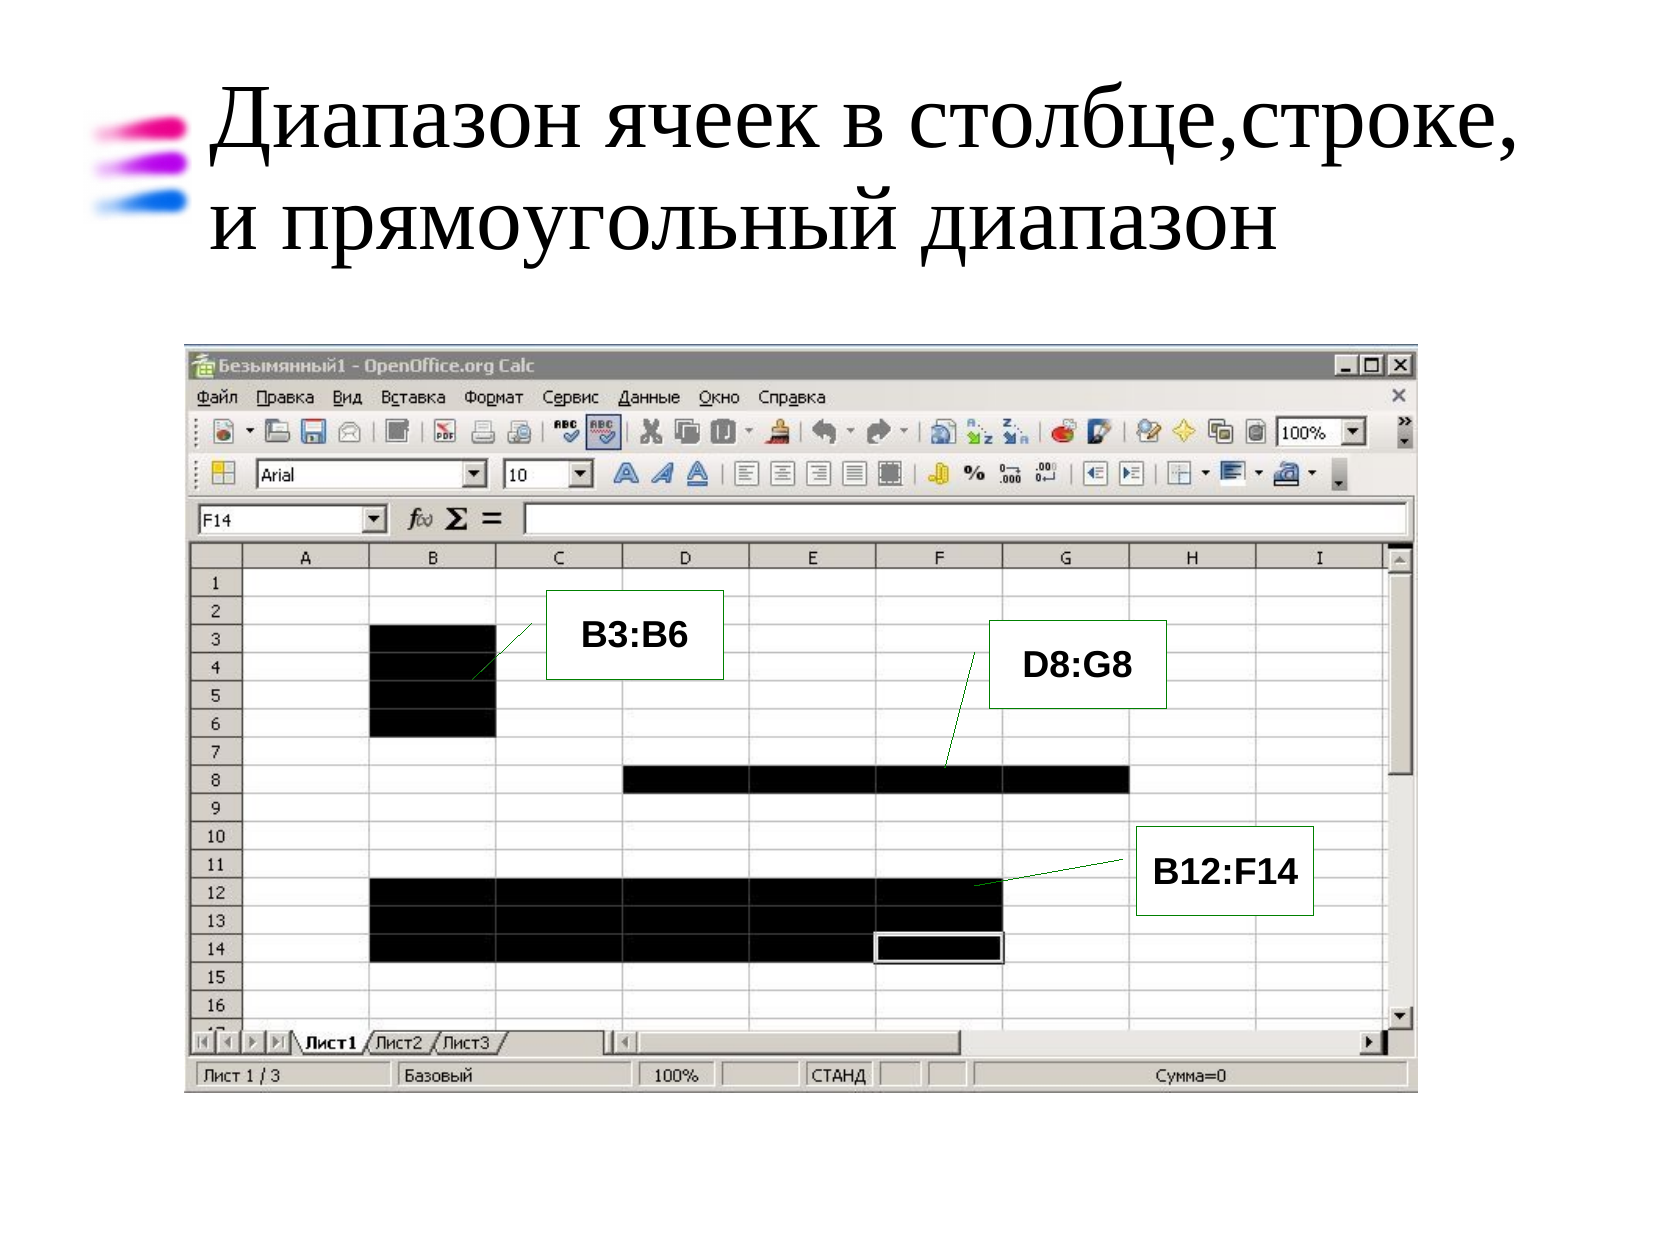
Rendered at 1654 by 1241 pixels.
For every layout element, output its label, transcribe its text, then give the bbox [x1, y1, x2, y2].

title Диапазон ячеек в столбце,строке, и прямоугольный диапазон [209, 64, 1531, 272]
text_box B12:F14 [1137, 827, 1314, 915]
picture [83, 110, 192, 224]
picture [184, 344, 1418, 1093]
text_box D8:G8 [989, 620, 1166, 709]
text_box B3:B6 [546, 591, 723, 679]
